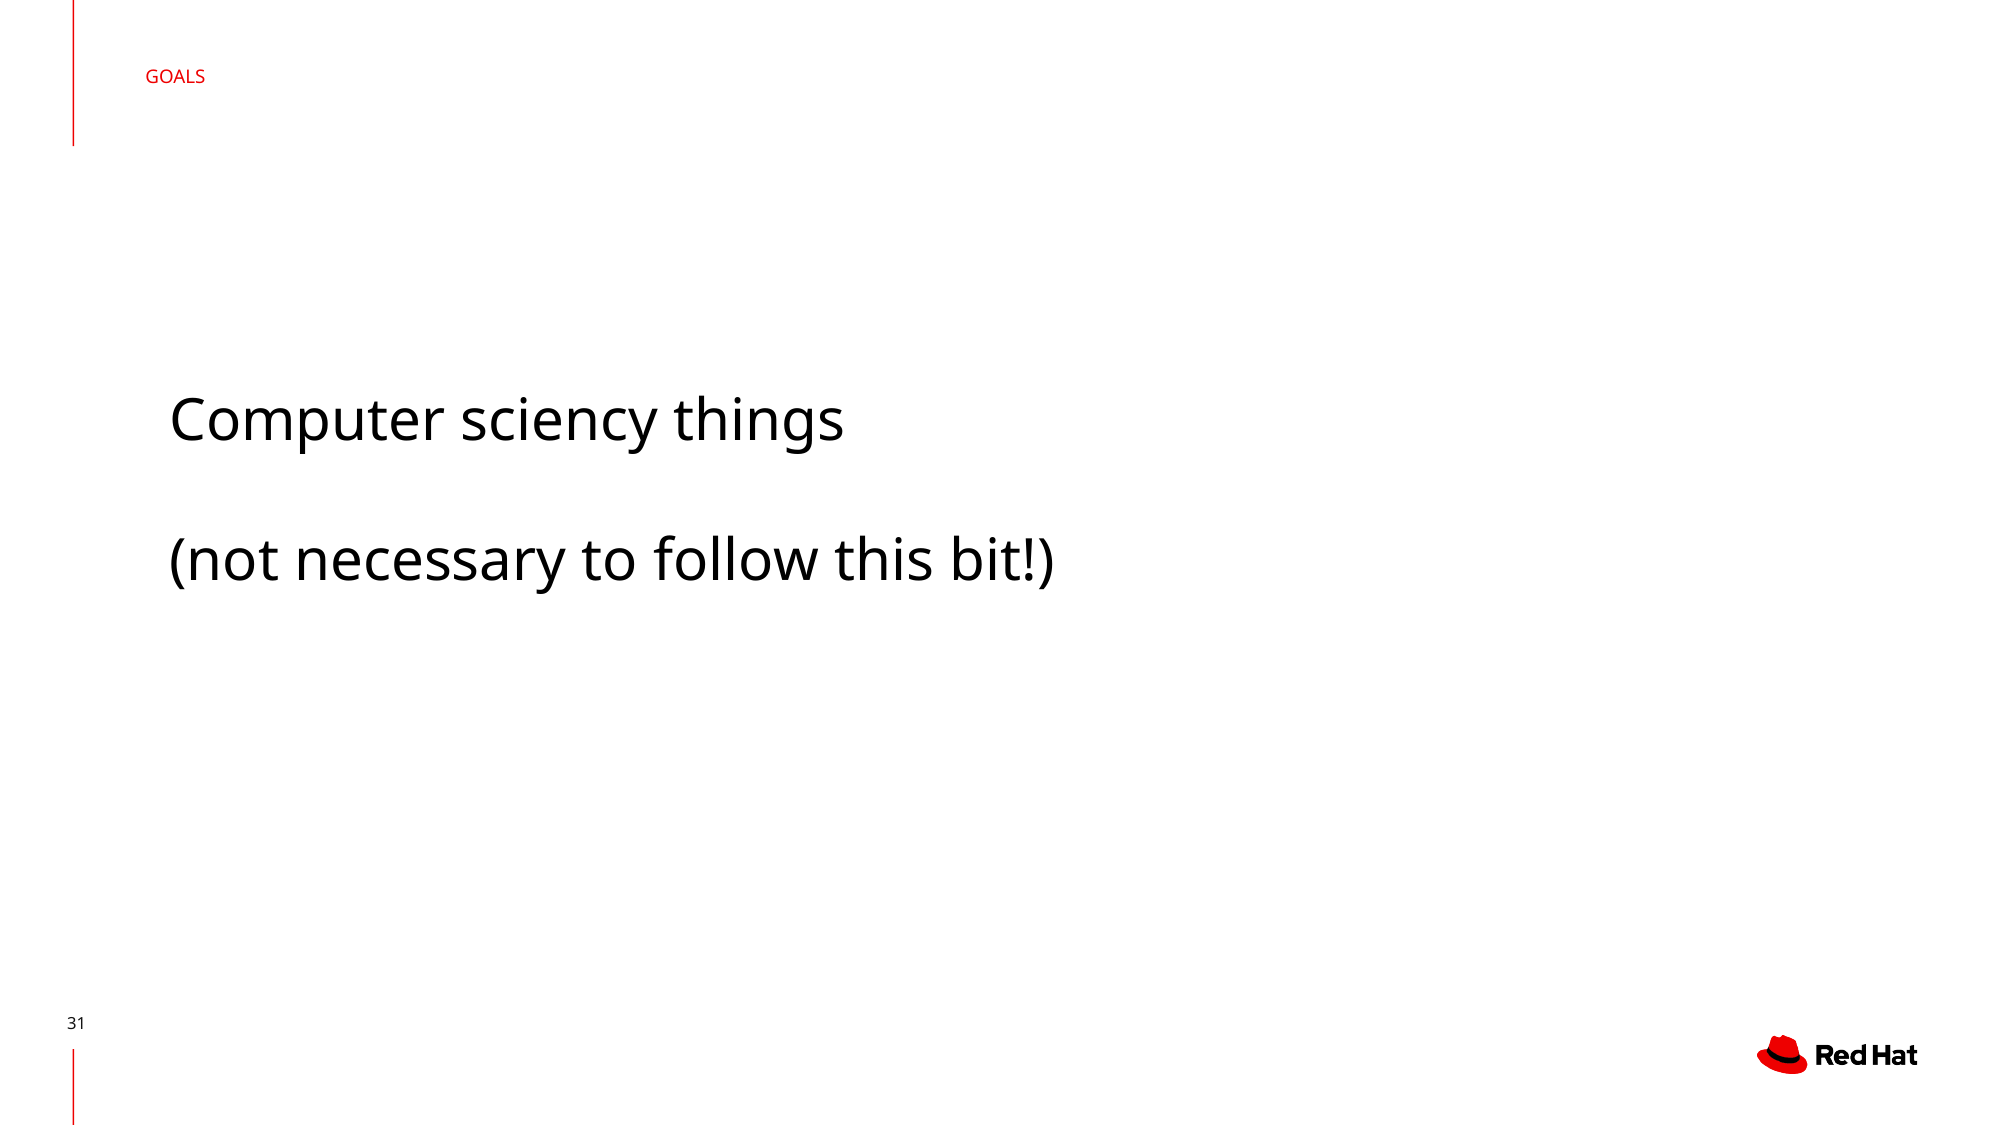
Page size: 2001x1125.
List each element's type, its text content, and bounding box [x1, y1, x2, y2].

picture [1757, 1035, 1918, 1074]
text_box GOALS [73, 9, 918, 144]
text_box Computer sciency things (not necessary to follow this bit!) [154, 235, 1807, 600]
